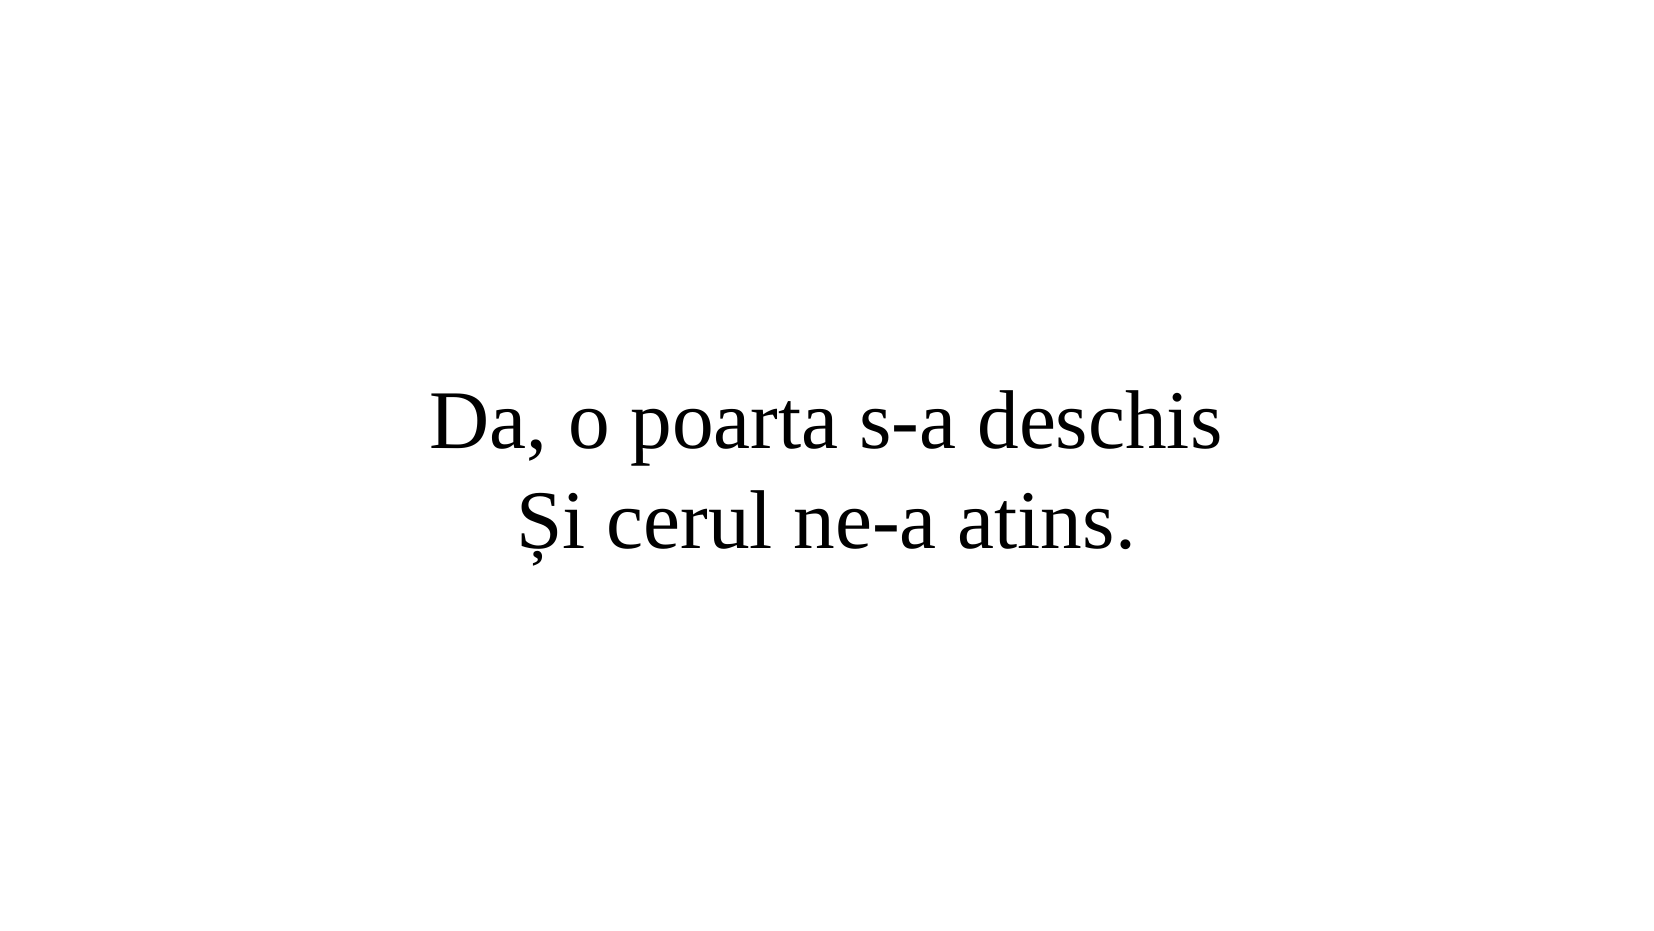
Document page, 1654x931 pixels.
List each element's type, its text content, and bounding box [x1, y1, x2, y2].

subtitle Da, o poarta s-a deschis Și cerul ne-a atins. [0, 357, 1654, 544]
